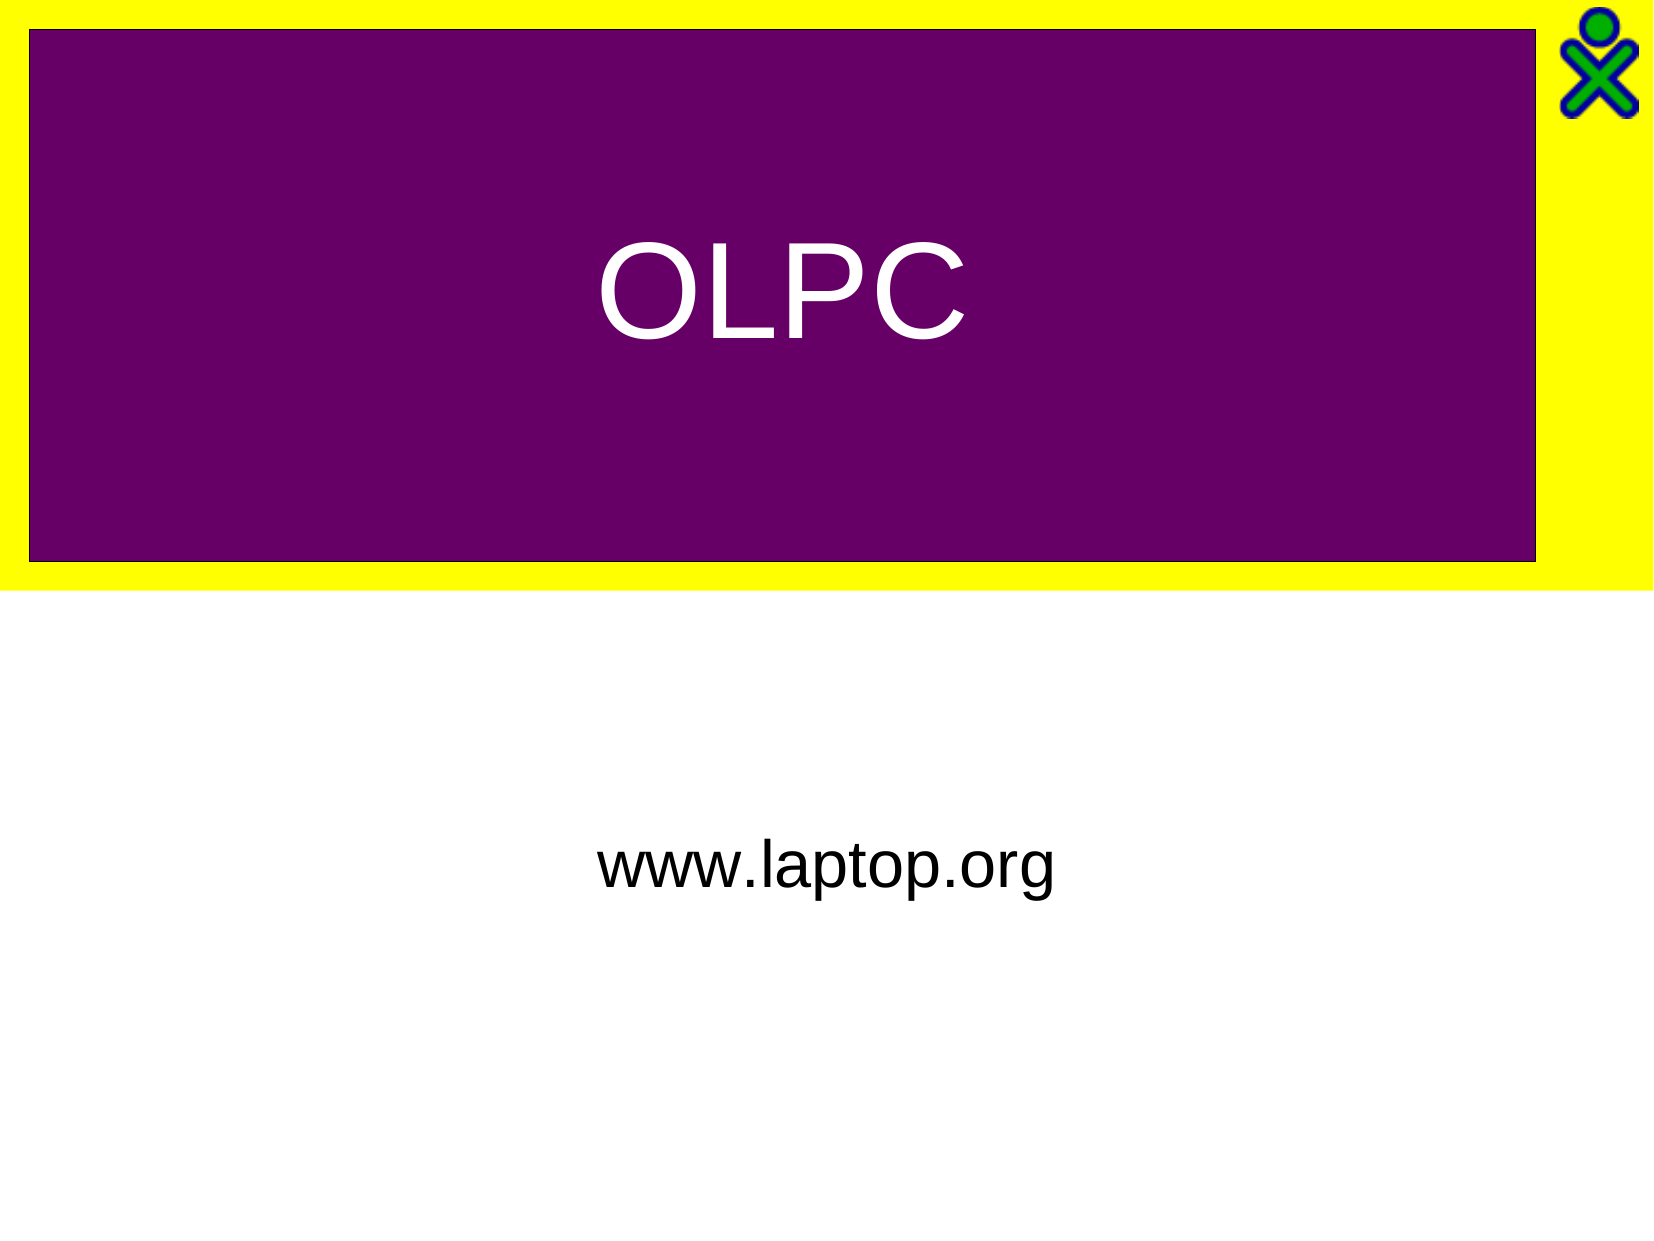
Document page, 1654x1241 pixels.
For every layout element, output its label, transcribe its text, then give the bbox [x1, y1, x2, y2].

title OLPC [59, 56, 1506, 525]
subtitle www.laptop.org [82, 627, 1571, 1102]
picture [1559, 7, 1639, 119]
